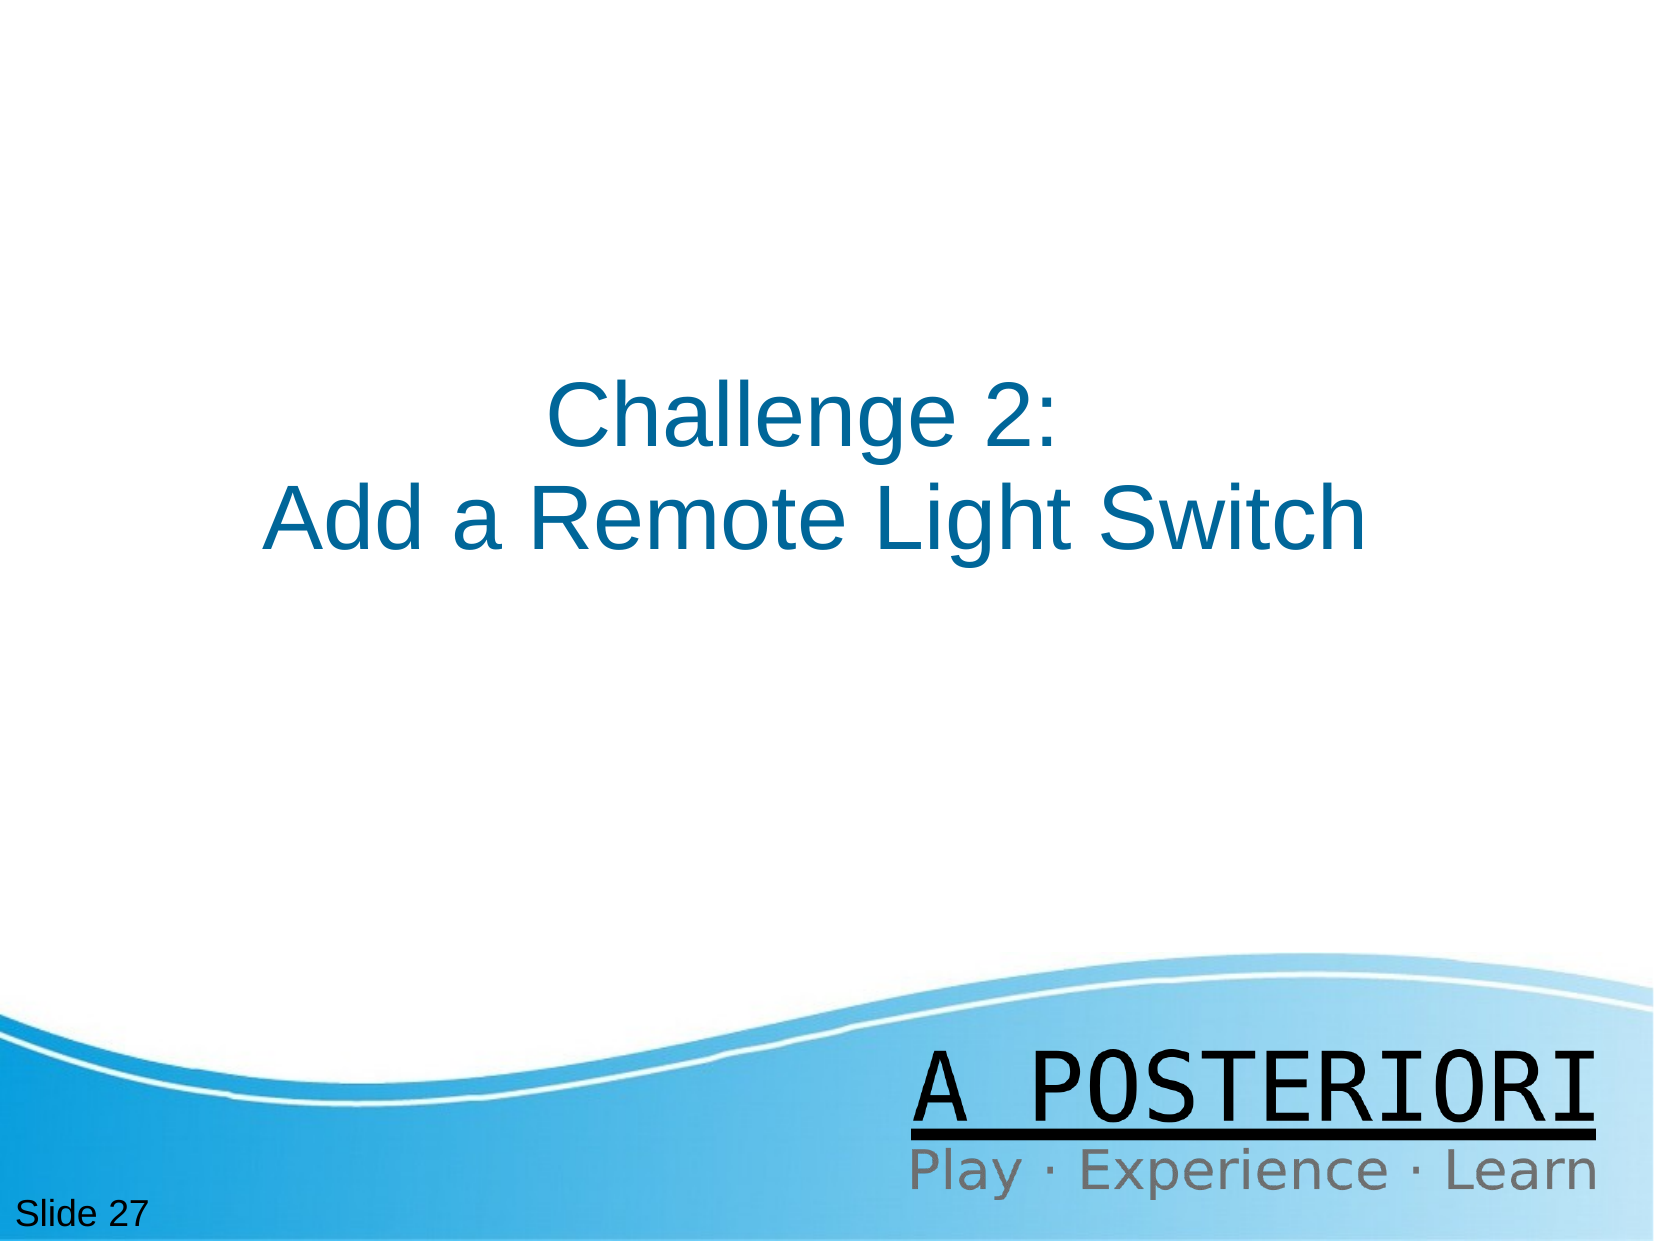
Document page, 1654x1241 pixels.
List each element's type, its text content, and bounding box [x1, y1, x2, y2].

title Challenge 2: Add a Remote Light Switch [71, 362, 1561, 571]
picture [0, 952, 1654, 1241]
